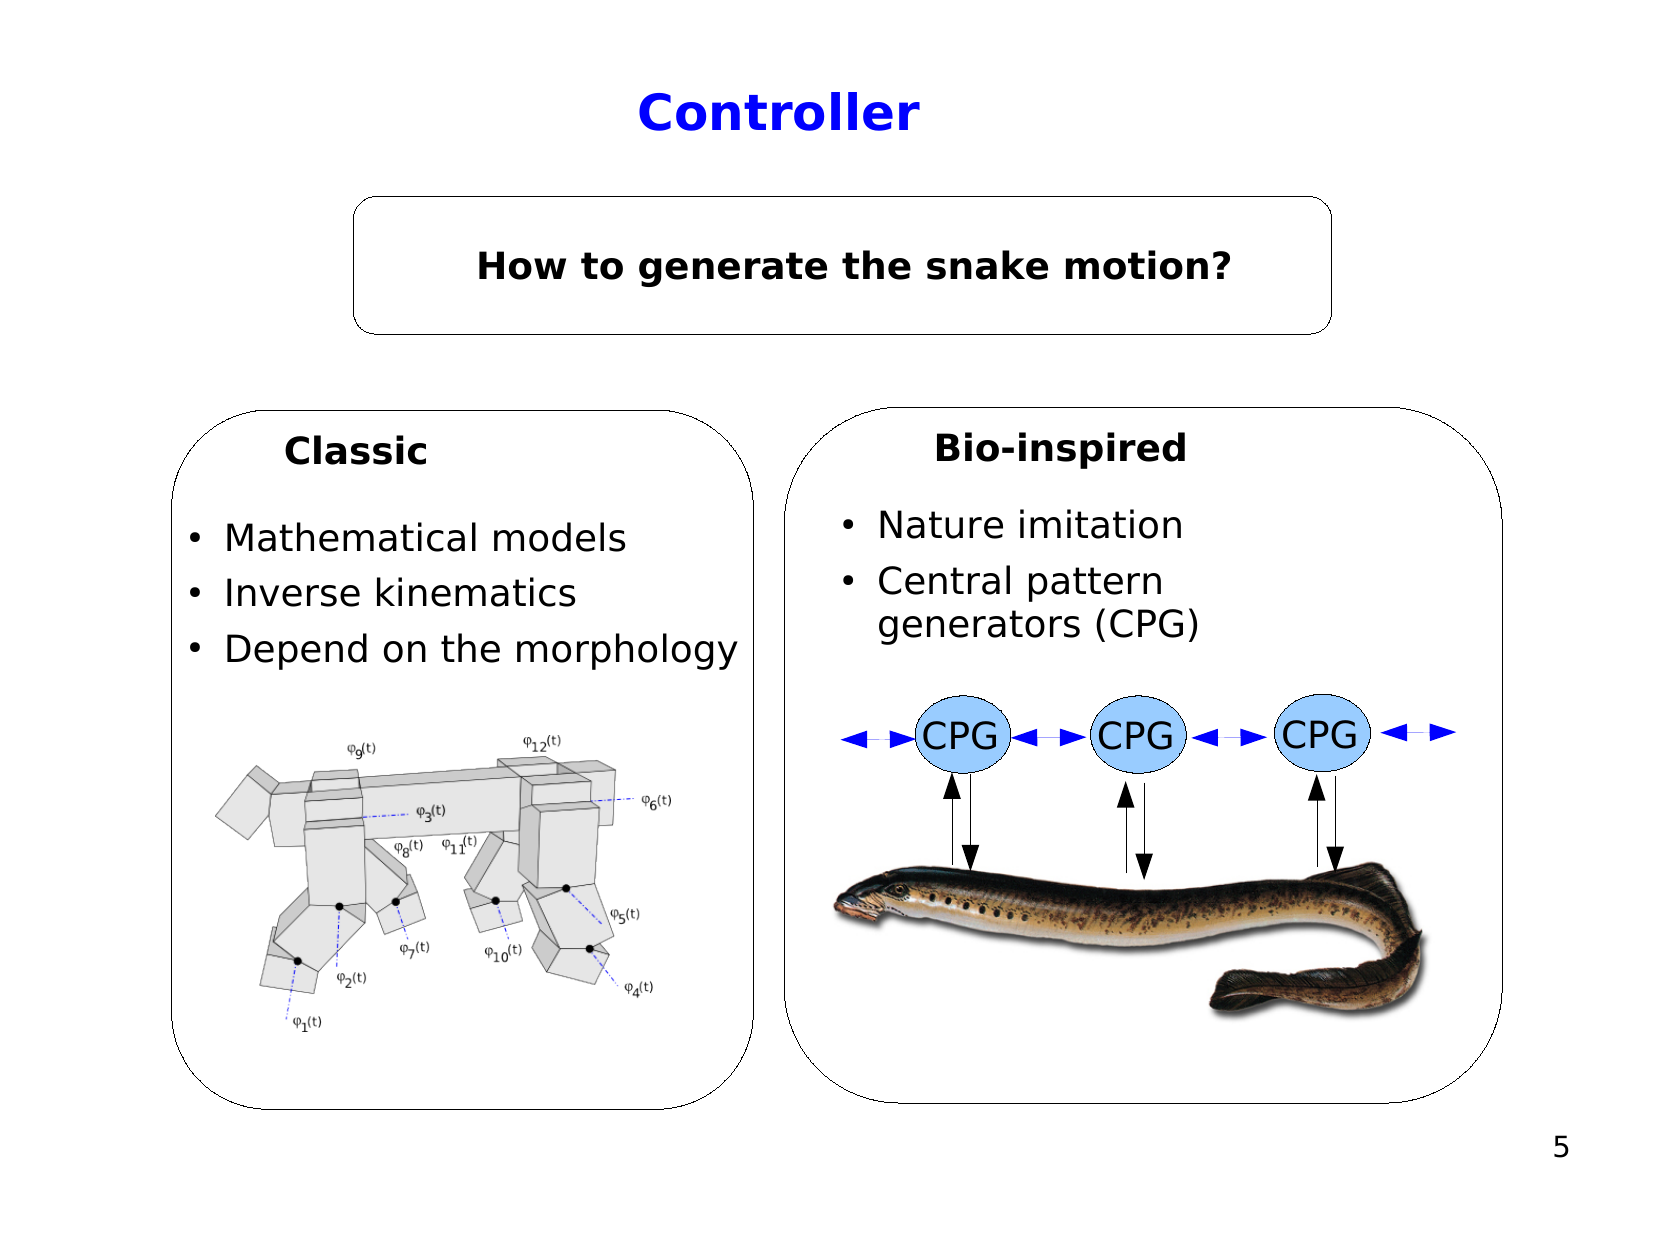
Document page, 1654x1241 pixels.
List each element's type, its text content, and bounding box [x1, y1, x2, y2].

text_box Mathematical models Inverse kinematics Depend on the morphology [138, 509, 780, 679]
text_box [929, 695, 997, 707]
text_box [1288, 694, 1357, 706]
text_box Controller [622, 76, 936, 150]
text_box CPG [1082, 707, 1190, 767]
text_box [937, 767, 990, 774]
text_box [1112, 767, 1165, 774]
picture [789, 807, 1471, 1076]
text_box [1295, 765, 1350, 772]
text_box CPG [1266, 706, 1374, 765]
text_box CPG [906, 707, 1015, 767]
picture [215, 735, 671, 1032]
text_box How to generate the snake motion? [461, 237, 1262, 296]
text_box Classic [268, 422, 444, 481]
text_box Bio-inspired [918, 418, 1203, 478]
text_box [1104, 695, 1172, 707]
text_box Nature imitation Central pattern generators (CPG) [791, 496, 1340, 655]
